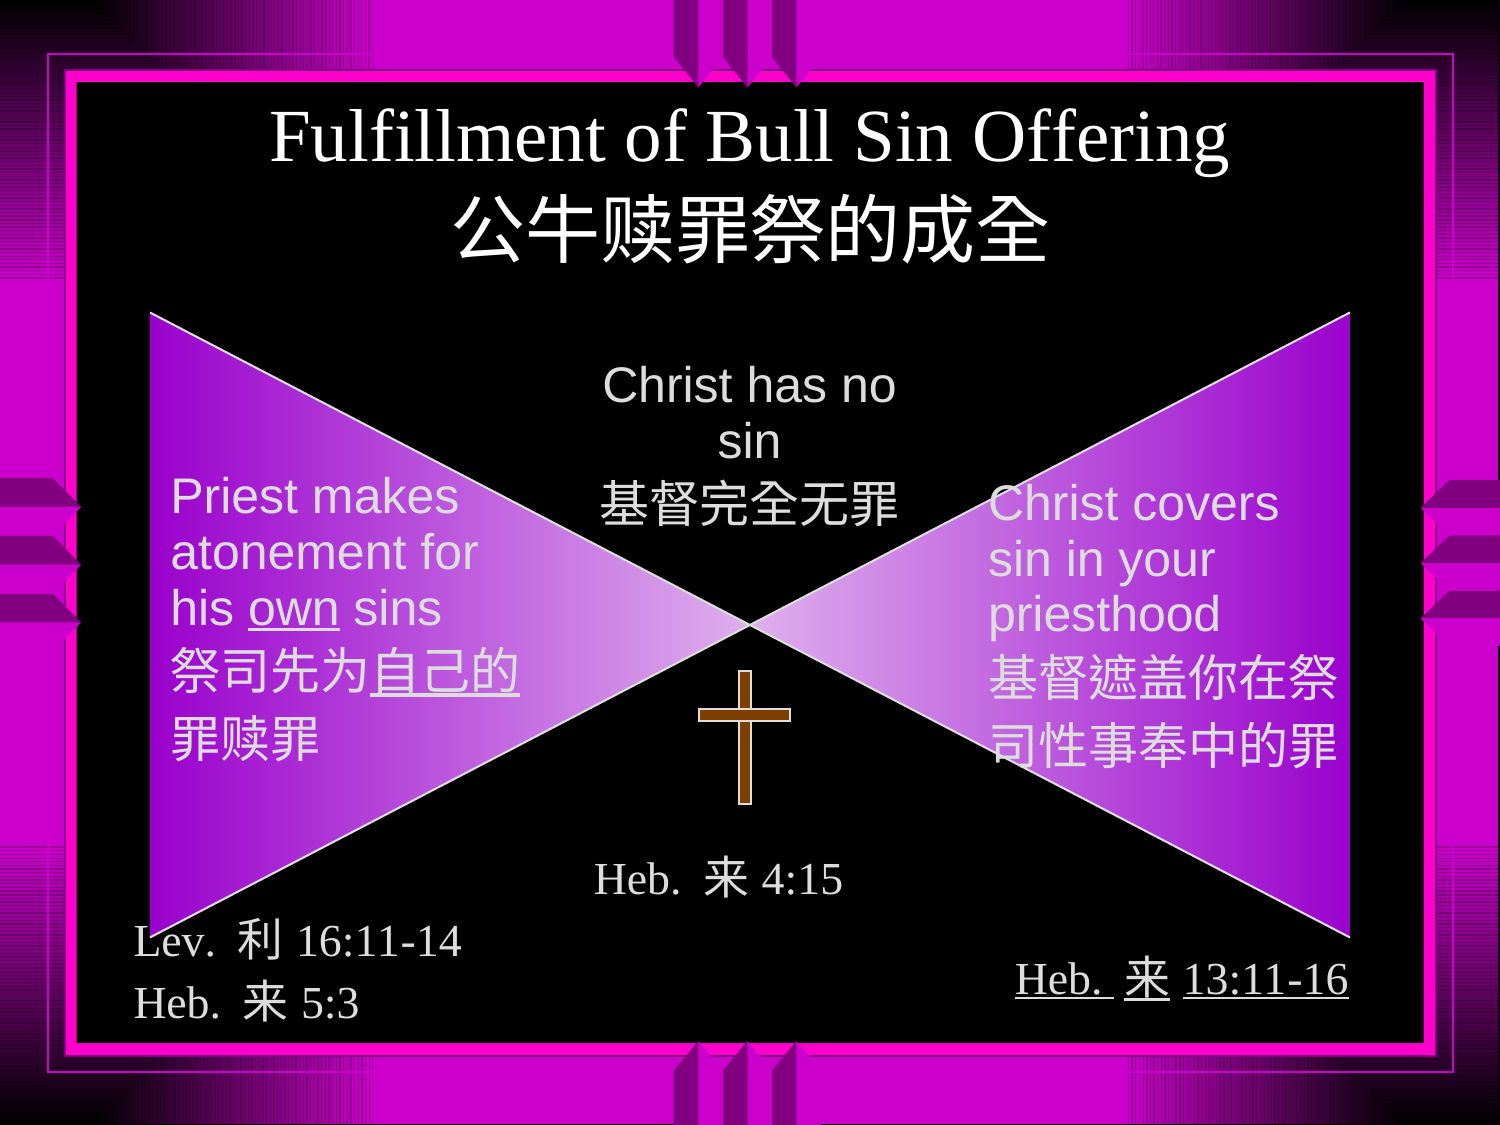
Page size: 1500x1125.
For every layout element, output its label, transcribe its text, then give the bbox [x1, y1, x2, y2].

text_box [1058, 314, 1351, 467]
text_box Heb. 来4:15 [578, 837, 908, 916]
text_box Christ covers sin in your priesthood 基督遮盖你在祭司性事奉中的罪 [973, 467, 1358, 787]
text_box Lev. 利16:11-14 Heb. 来5:3 [118, 899, 619, 1041]
text_box [149, 314, 446, 899]
text_box [556, 526, 745, 724]
text_box Priest makes atonement for his own sins 祭司先为自己的罪赎罪 [155, 461, 556, 781]
text_box Heb. 来13:11-16 [999, 937, 1401, 1016]
text_box Christ has no sin 基督完全无罪 [564, 349, 935, 545]
text_box [699, 671, 790, 804]
title Fulfillment of Bull Sin Offering 公牛赎罪祭的成全 [112, 99, 1388, 288]
text_box [1066, 787, 1351, 936]
text_box [755, 511, 973, 739]
